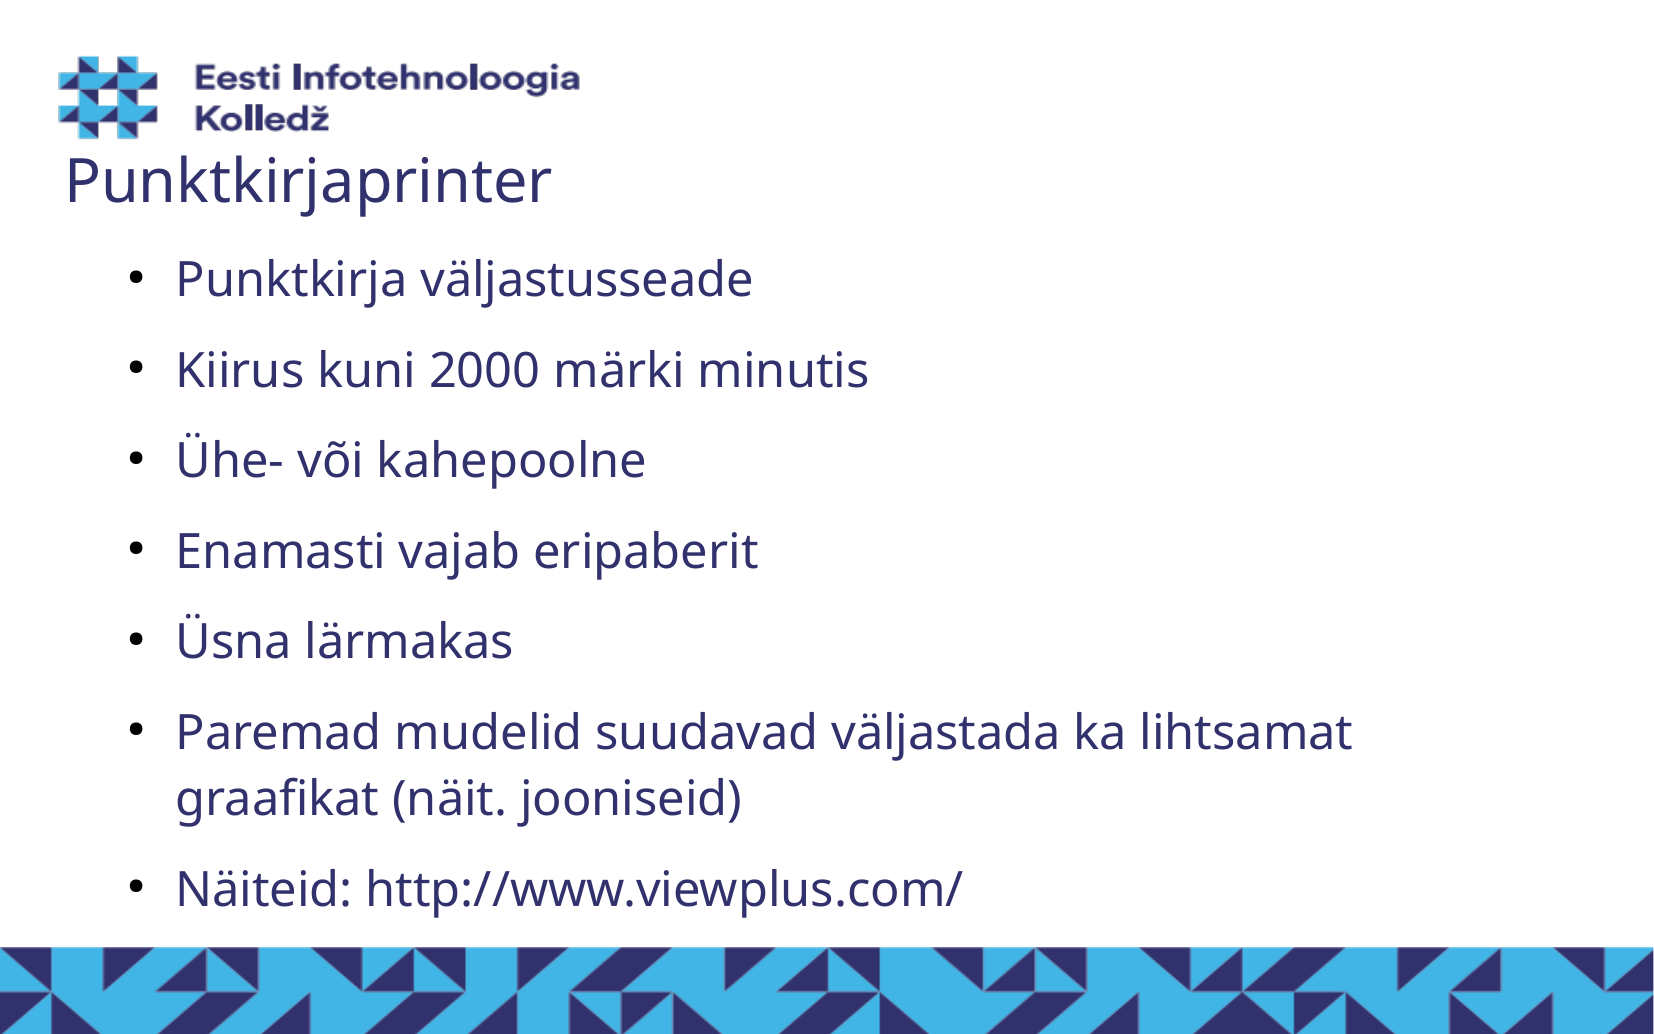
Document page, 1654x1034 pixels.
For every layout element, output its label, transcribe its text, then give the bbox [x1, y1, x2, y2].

title Punktkirjaprinter [64, 92, 1200, 265]
list Punktkirja väljastusseade Kiirus kuni 2000 märki minutis Ühe- või kahepoolne Enamasti vajab eripaberit Üsna lärmakas Paremad mudelid suudavad väljastada ka lihtsamat graafikat (näit. jooniseid) Näiteid: http://www.viewplus.com/ [111, 244, 1524, 927]
